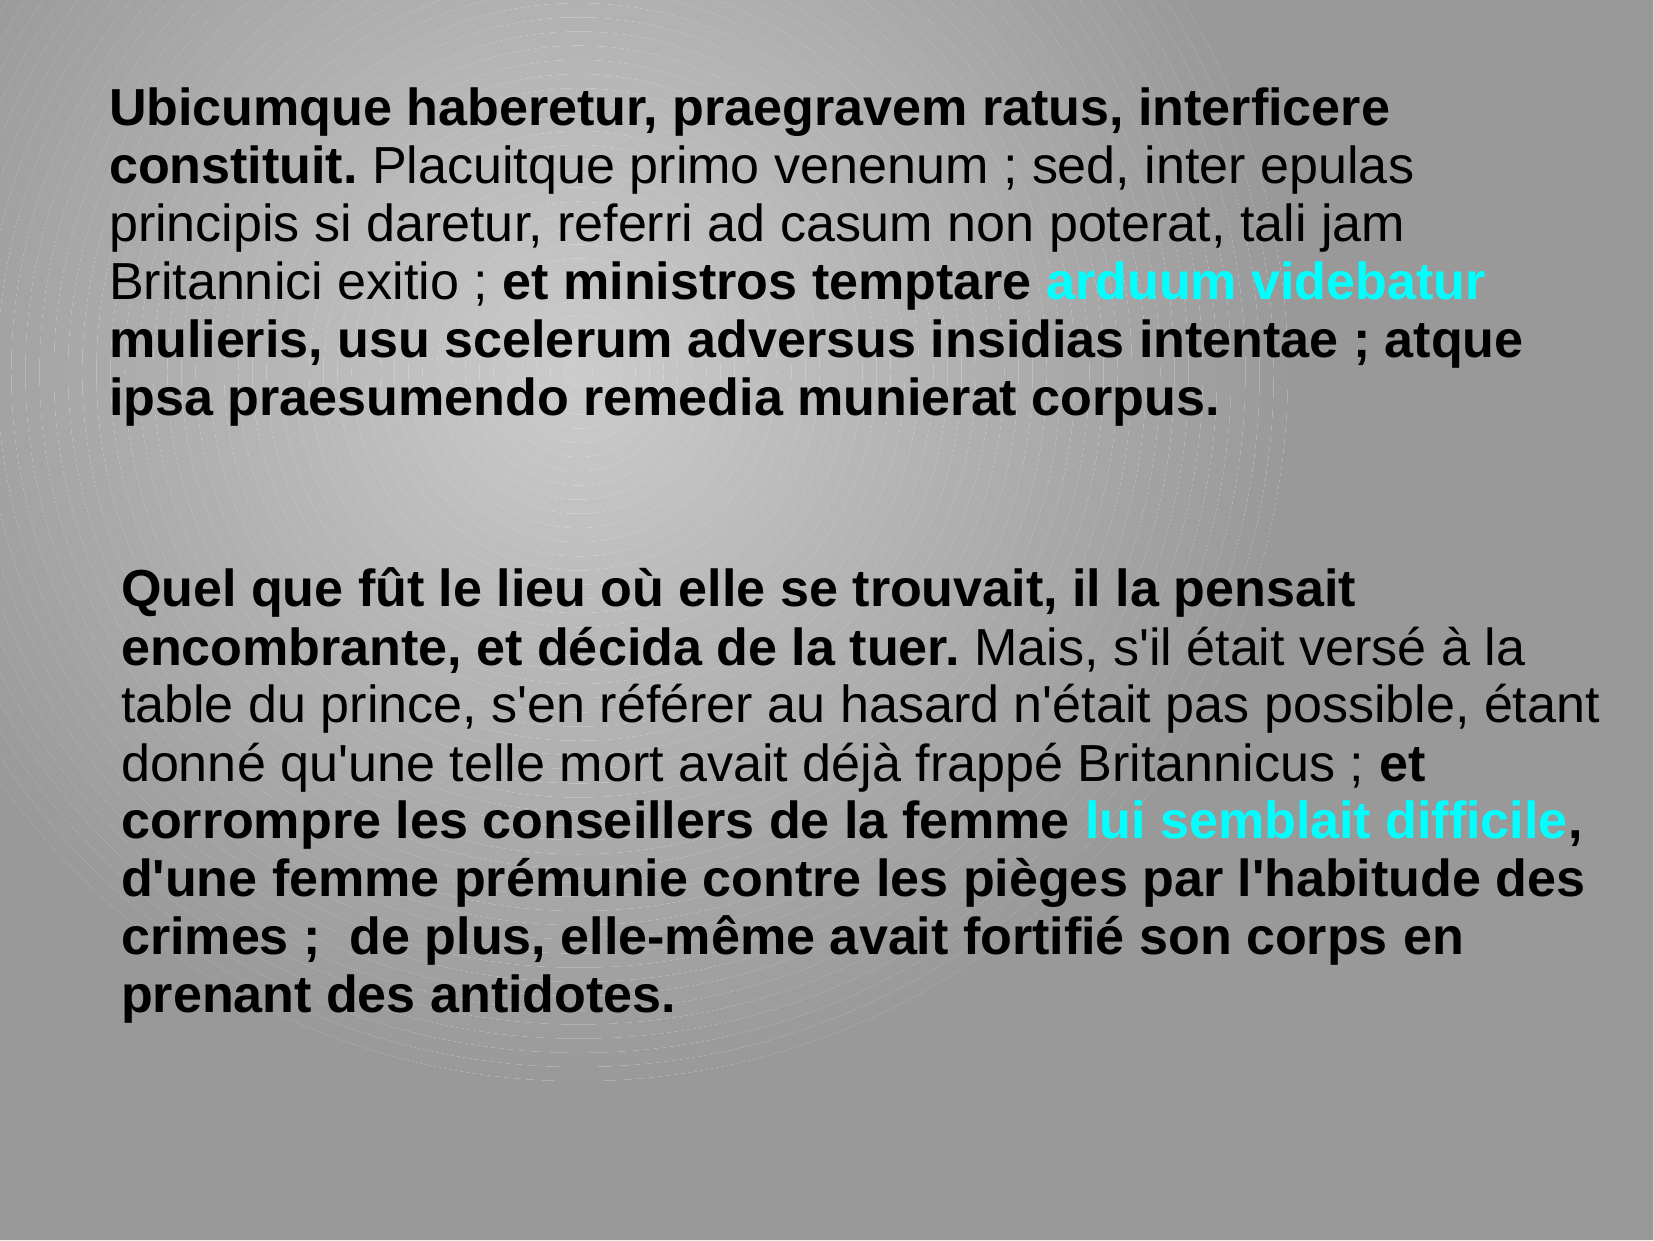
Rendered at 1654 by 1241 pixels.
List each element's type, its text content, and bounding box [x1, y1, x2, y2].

text_box Quel que fût le lieu où elle se trouvait, il la pensait encombrante, et décida de la tuer. Mais, s'il était versé à la table du prince, s'en référer au hasard n'était pas possible, étant donné qu'une telle mort avait déjà frappé Britannicus ; et corrompre les conseillers de la femme lui semblait difficile, d'une femme prémunie contre les pièges par l'habitude des crimes ; de plus, elle-même avait fortifié son corps en prenant des antidotes. [106, 552, 1619, 1241]
text_box Ubicumque haberetur, praegravem ratus, interficere constituit. Placuitque primo venenum ; sed, inter epulas principis si daretur, referri ad casum non poterat, tali jam Britannici exitio ; et ministros temptare arduum videbatur mulieris, usu scelerum adversus insidias intentae ; atque ipsa praesumendo remedia munierat corpus. [94, 70, 1583, 440]
